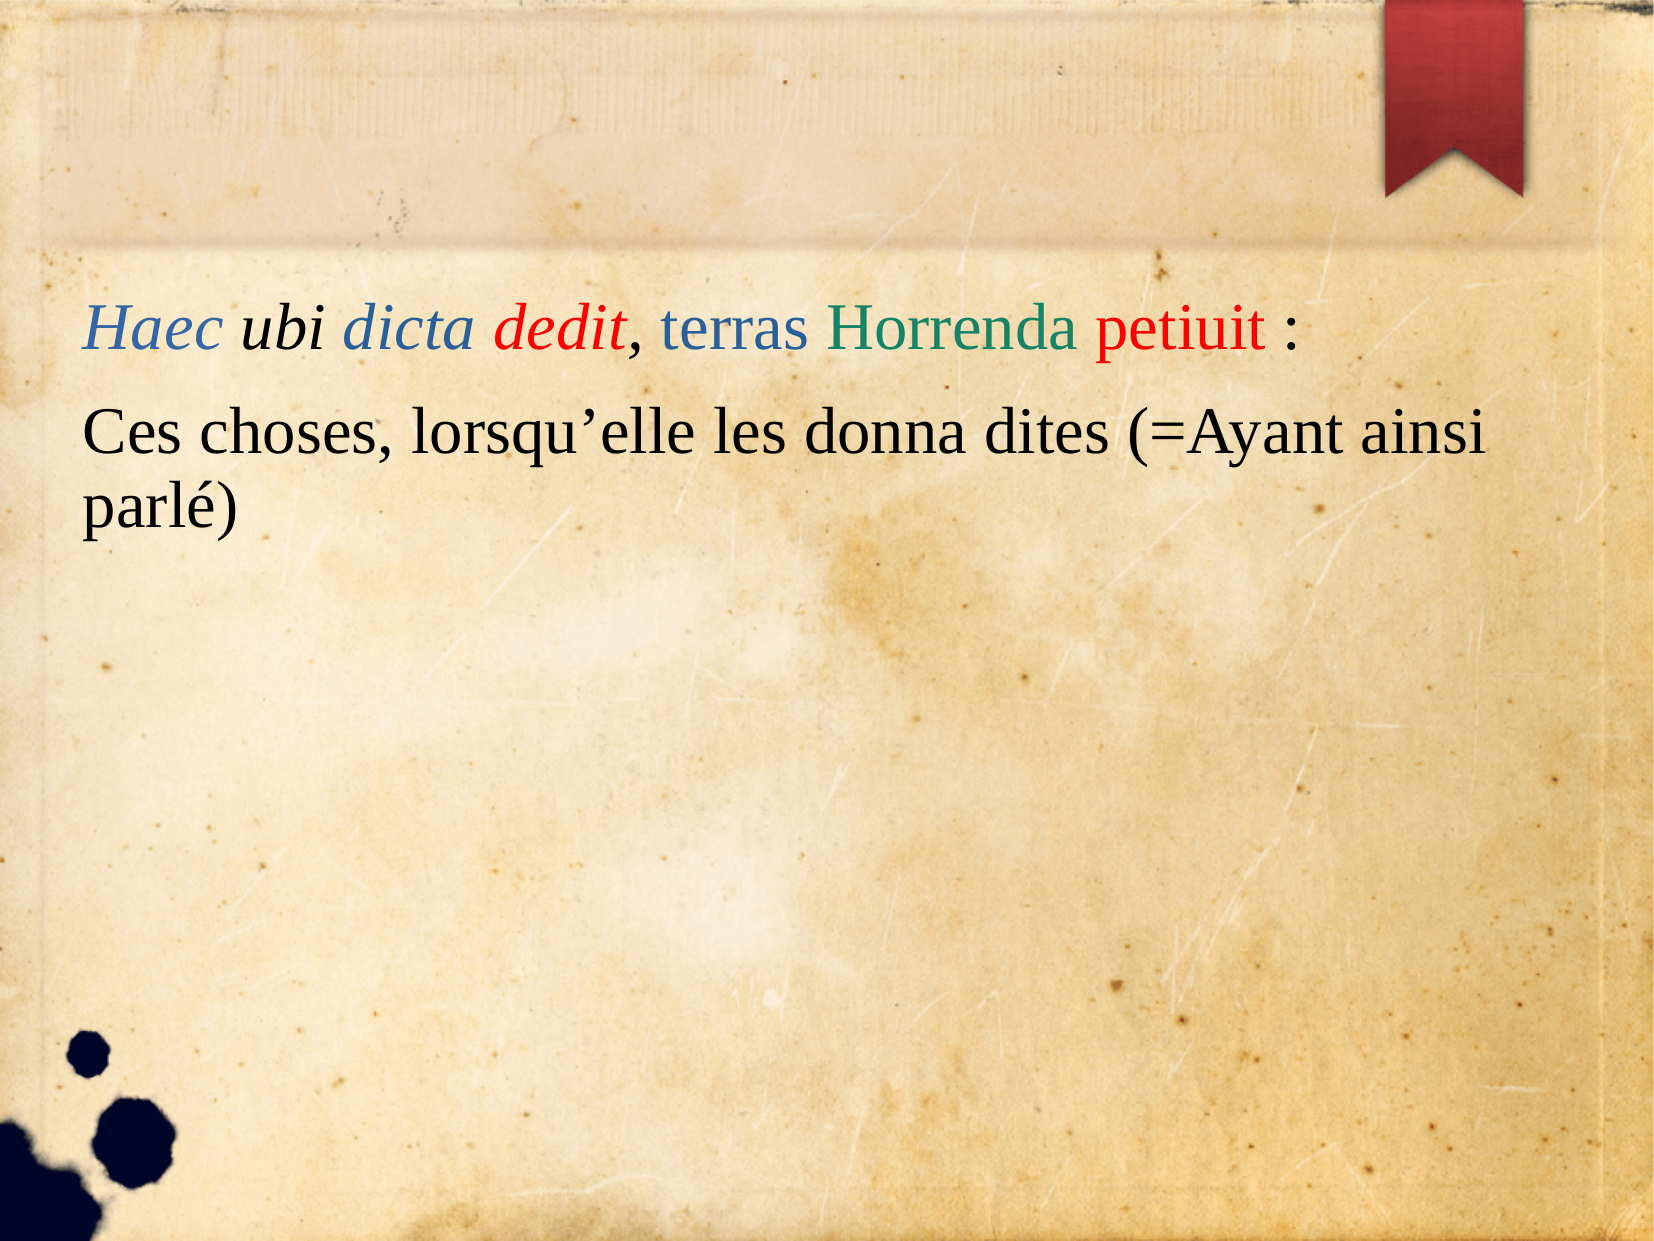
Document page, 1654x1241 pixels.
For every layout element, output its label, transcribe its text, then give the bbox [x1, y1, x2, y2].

list Haec ubi dicta dedit, terras Horrenda petiuit : Ces choses, lorsqu’elle les donna dites (=Ayant ainsi parlé) [82, 290, 1538, 1010]
picture [0, 0, 1654, 1241]
